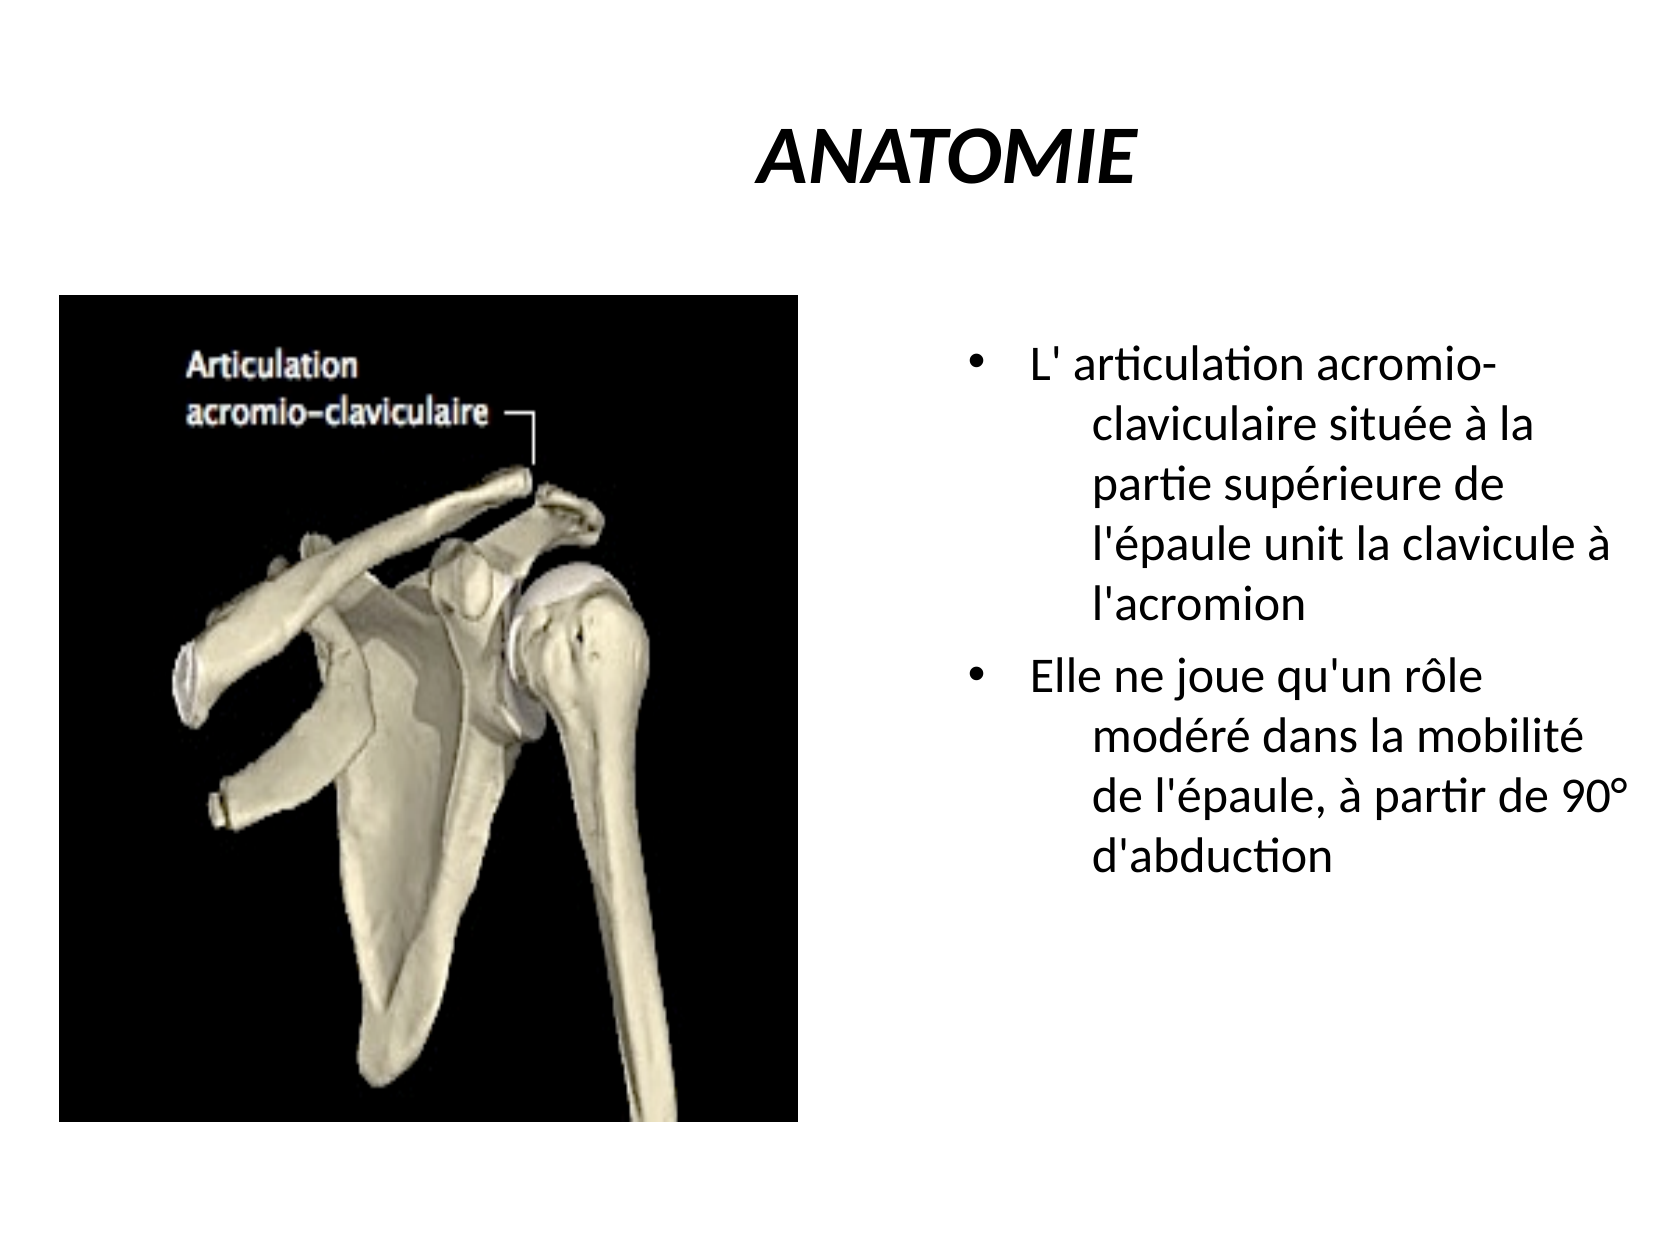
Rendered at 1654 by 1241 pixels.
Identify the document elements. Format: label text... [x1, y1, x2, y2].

list L' articulation acromio-claviculaire située à la partie supérieure de l'épaule unit la clavicule à l'acromion Elle ne joue qu'un rôle modéré dans la mobilité de l'épaule, à partir de 90° d'abduction [951, 322, 1654, 897]
picture [59, 295, 798, 1123]
title ANATOMIE [241, 91, 1654, 209]
